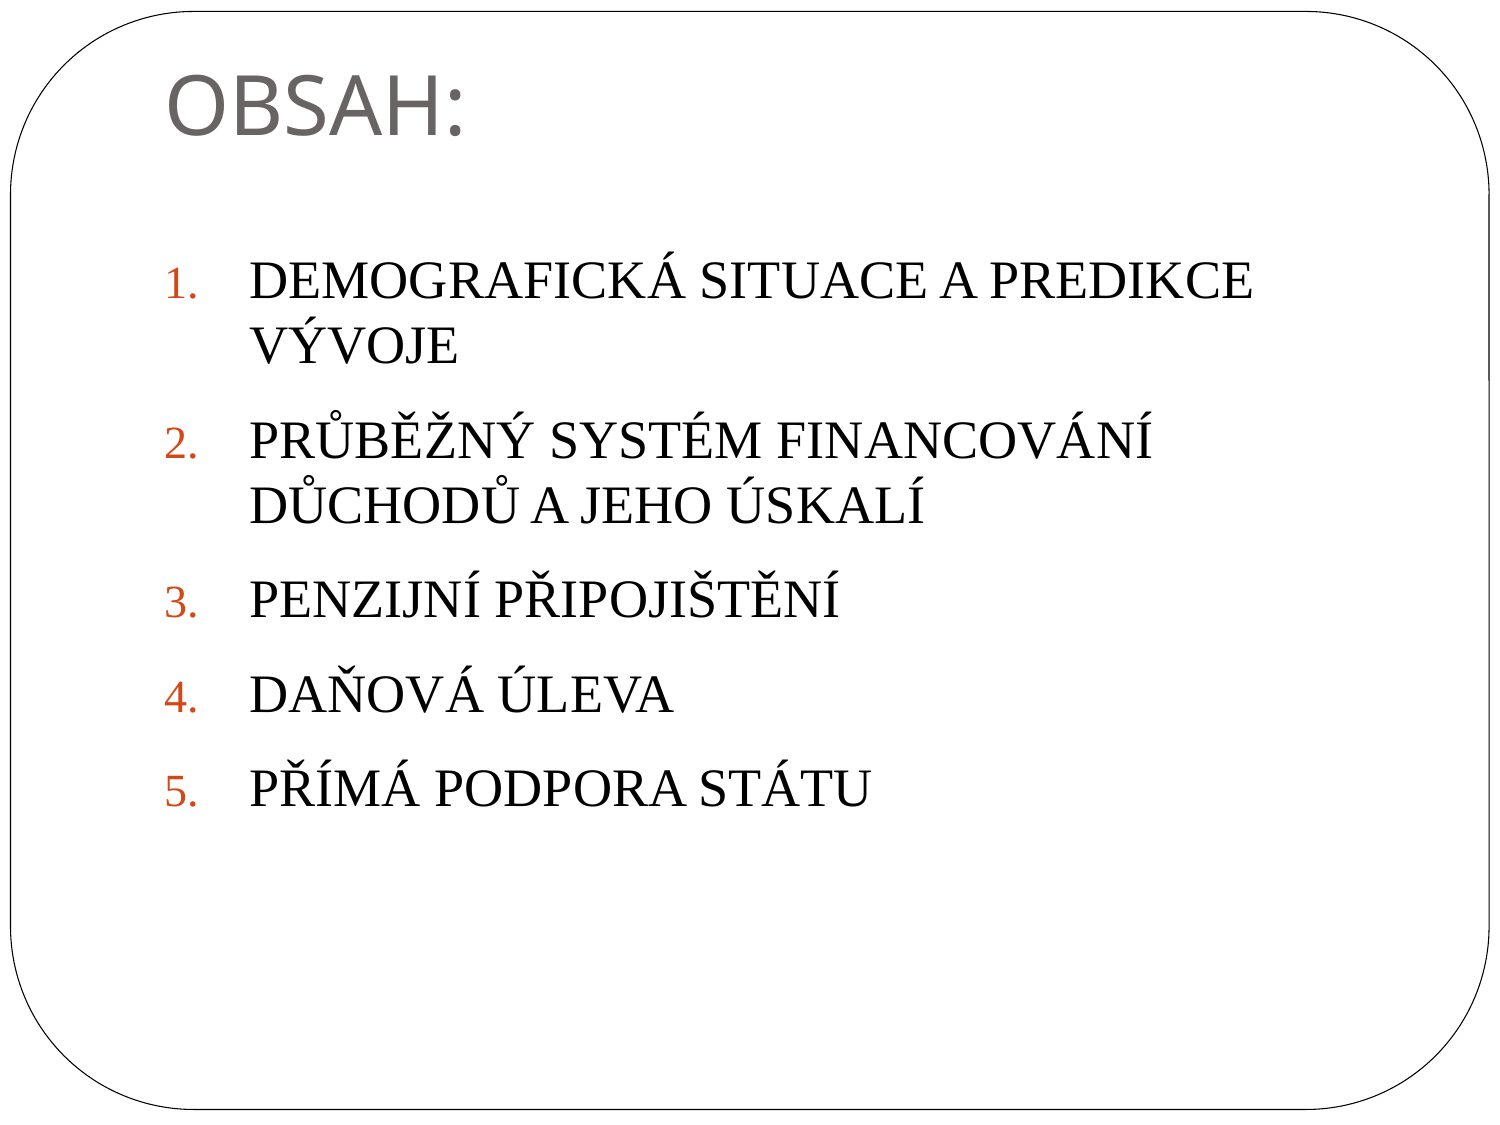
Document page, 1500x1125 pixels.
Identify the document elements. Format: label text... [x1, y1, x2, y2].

title OBSAH: [150, 45, 1425, 233]
list DEMOGRAFICKÁ SITUACE A PREDIKCE VÝVOJE PRŮBĚŽNÝ SYSTÉM FINANCOVÁNÍ DŮCHODŮ A JEHO ÚSKALÍ PENZIJNÍ PŘIPOJIŠTĚNÍ DAŇOVÁ ÚLEVA PŘÍMÁ PODPORA STÁTU [150, 237, 1425, 988]
